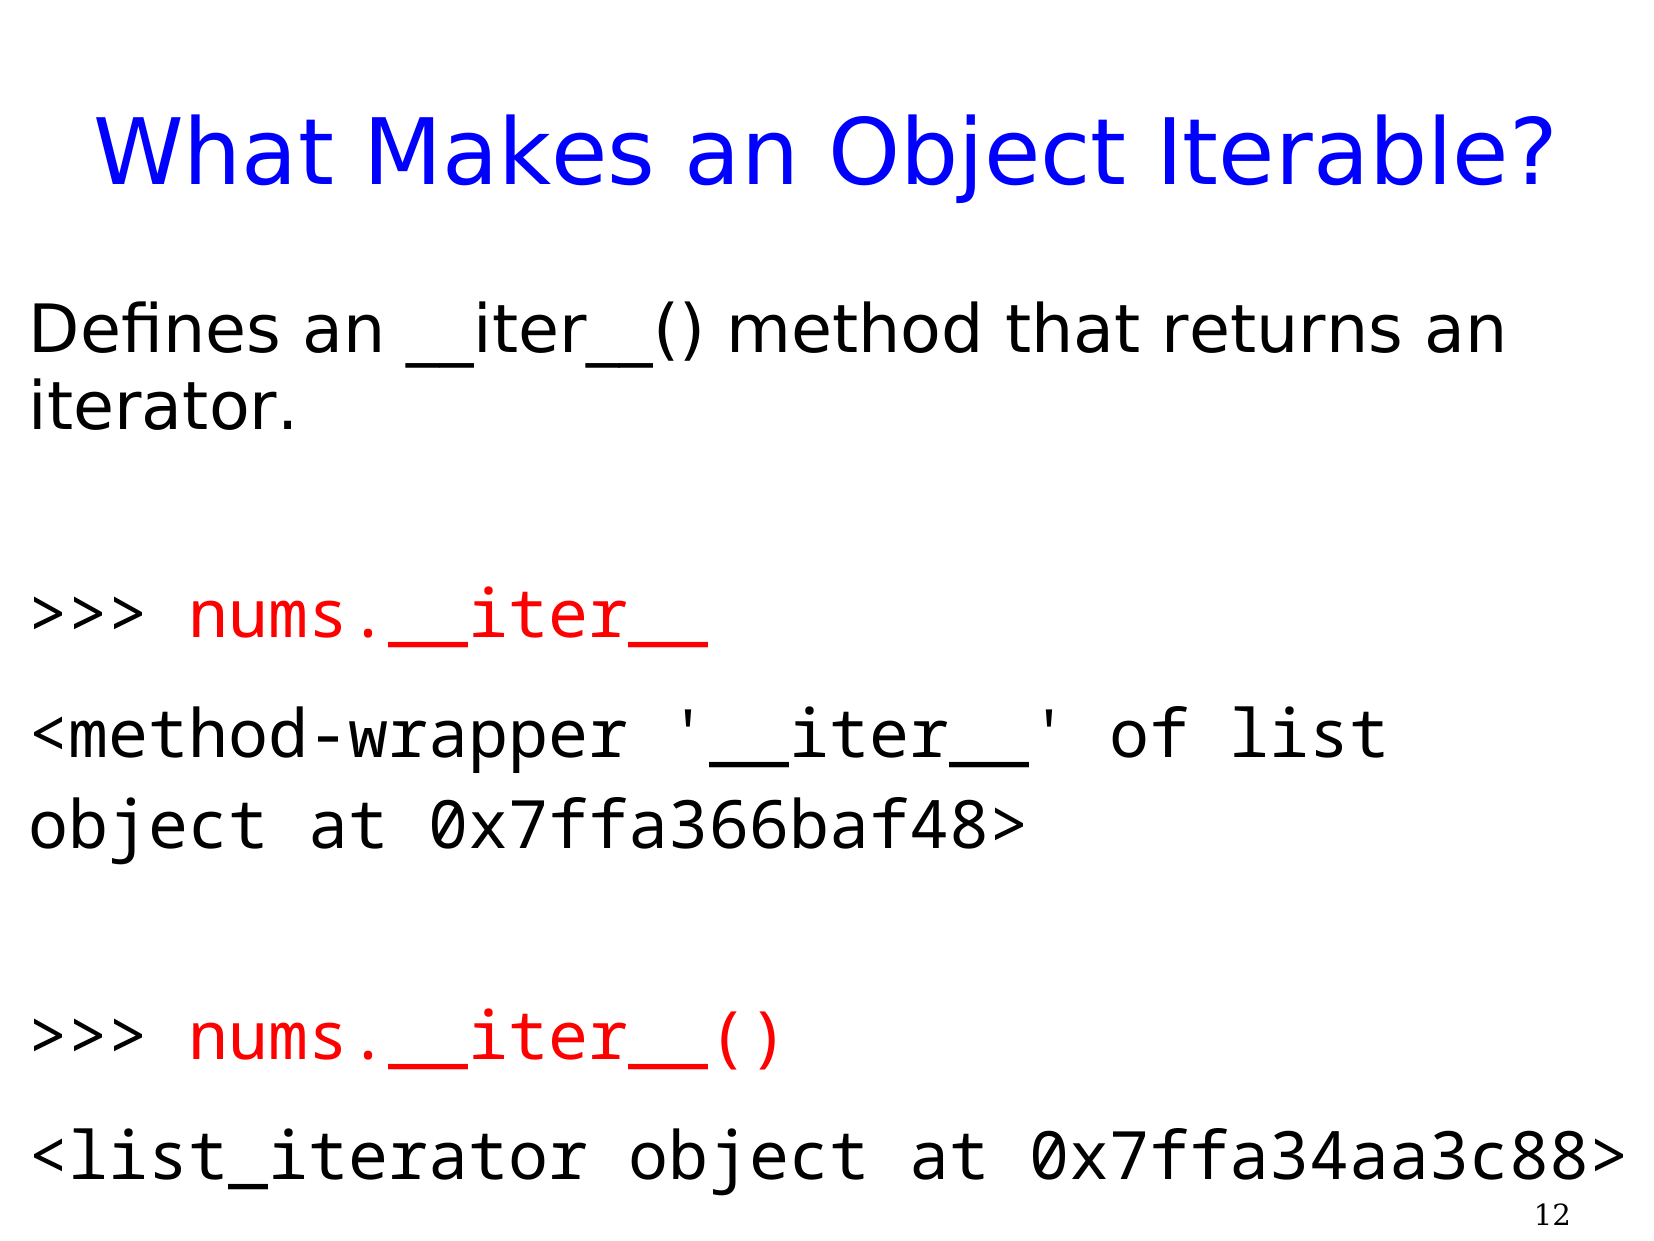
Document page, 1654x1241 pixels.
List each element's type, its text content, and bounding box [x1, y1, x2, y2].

list Defines an __iter__() method that returns an iterator. >>> nums.__iter__ <method-wrapper '__iter__' of list object at 0x7ffa366baf48> >>> nums.__iter__() <list_iterator object at 0x7ffa34aa3c88> [28, 290, 1642, 1109]
title What Makes an Object Iterable? [82, 49, 1571, 257]
